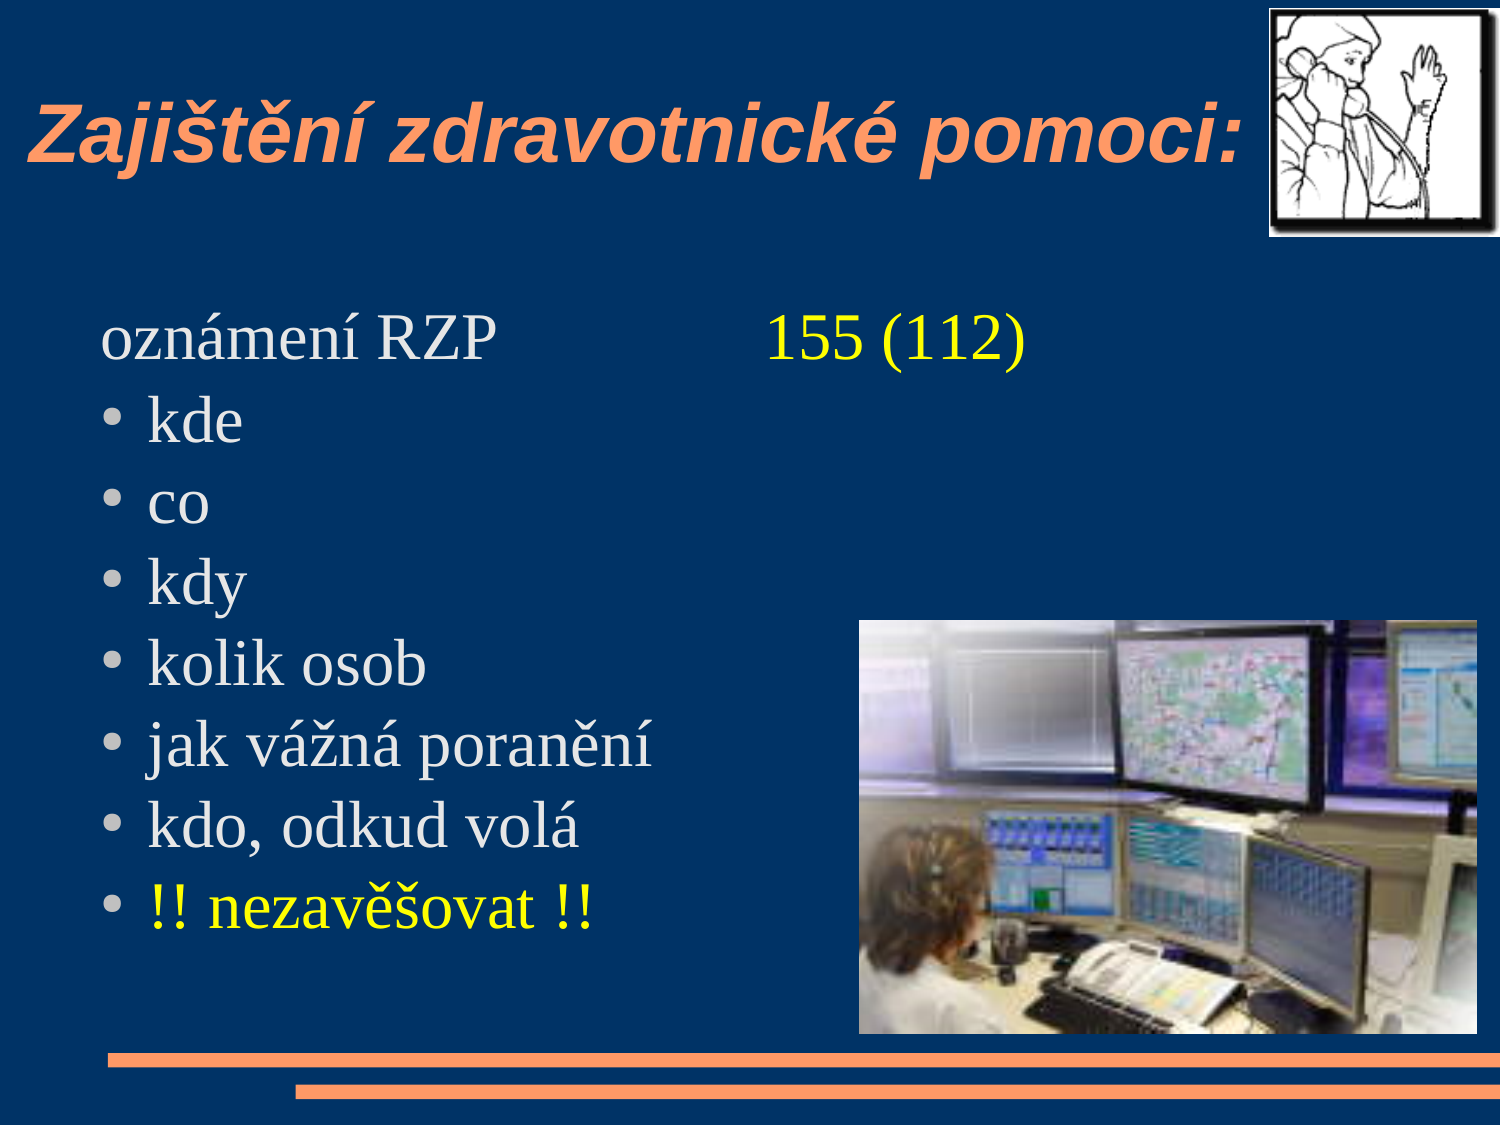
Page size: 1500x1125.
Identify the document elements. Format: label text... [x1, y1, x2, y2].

list oznámení RZP 155 (112) kde co kdy kolik osob jak vážná poranění kdo, odkud volá !! nezavěšovat !! [100, 295, 1500, 1040]
picture [1269, 8, 1500, 237]
picture [859, 620, 1477, 1034]
title Zajištění zdravotnické pomoci: [29, 29, 1269, 237]
